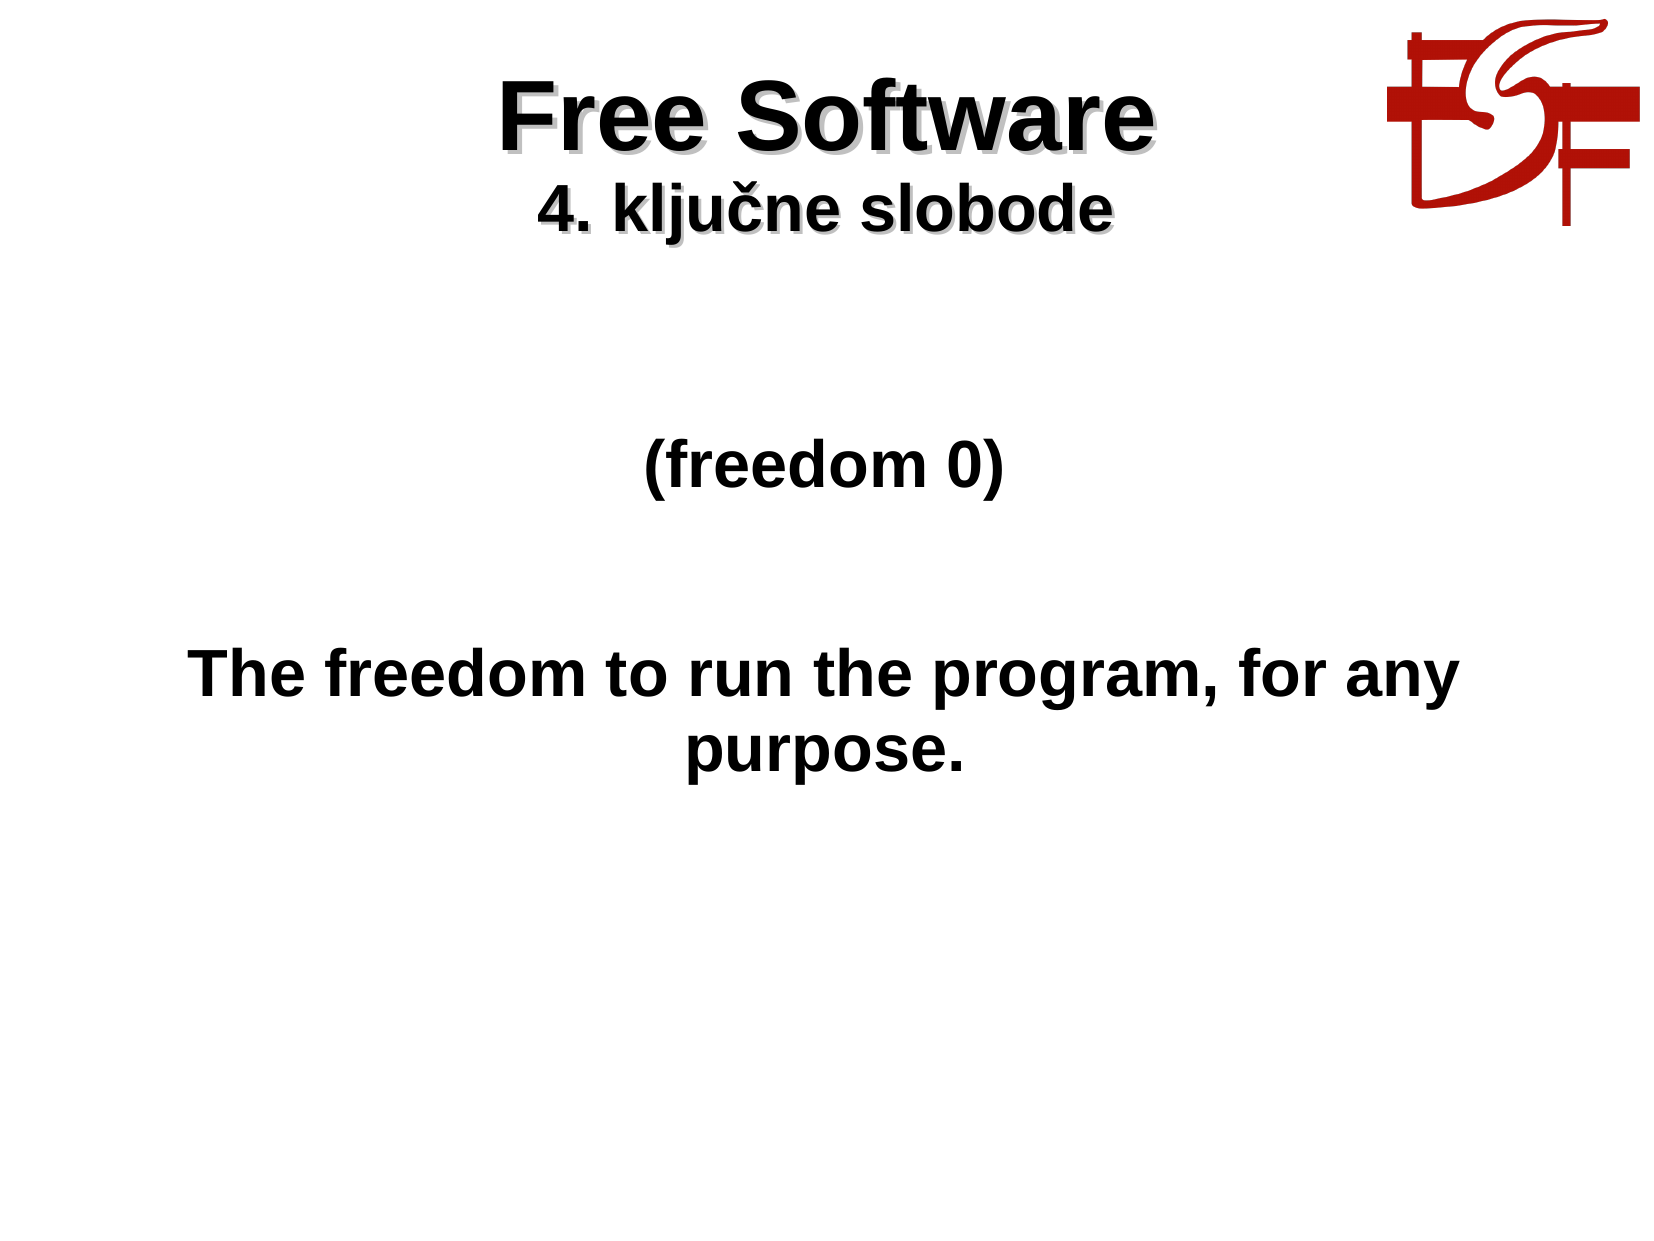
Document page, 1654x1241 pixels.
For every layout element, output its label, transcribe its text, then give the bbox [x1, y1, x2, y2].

picture [1387, 17, 1640, 226]
title Free Software 4. ključne slobode [82, 56, 1571, 250]
list (freedom 0) The freedom to run the program, for any purpose. [77, 427, 1503, 1232]
